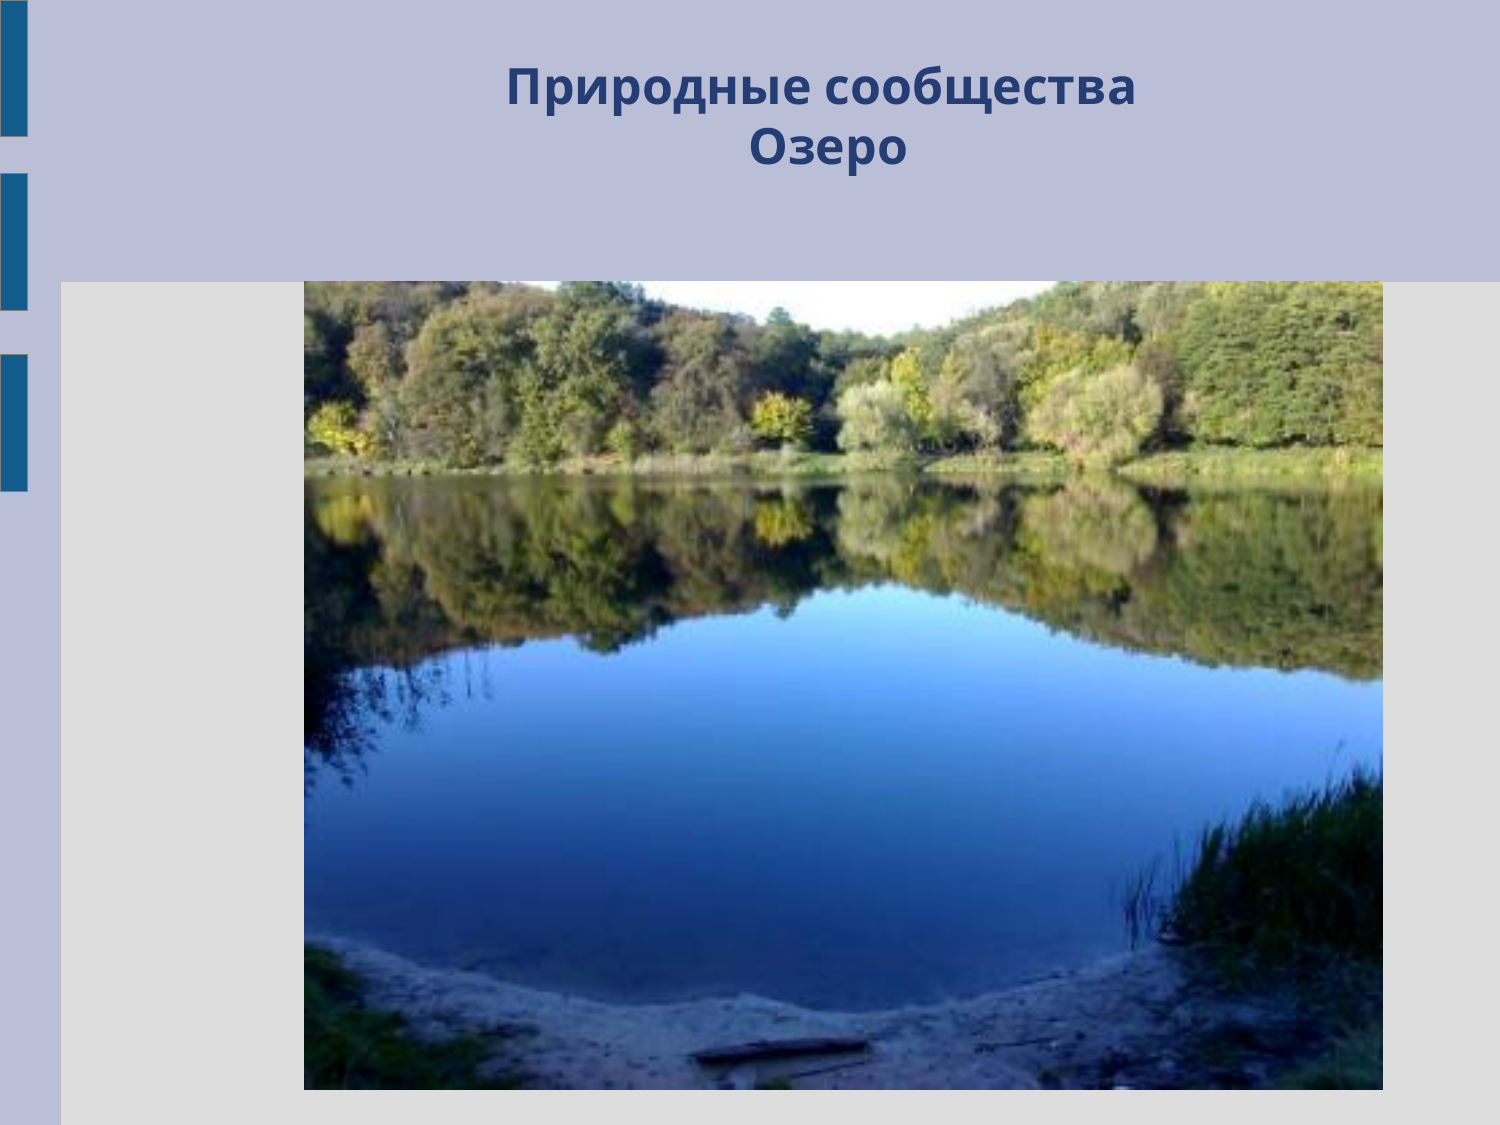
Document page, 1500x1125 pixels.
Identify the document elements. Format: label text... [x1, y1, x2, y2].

title Природные сообщества Озеро [178, 46, 1465, 289]
picture [304, 281, 1383, 1090]
